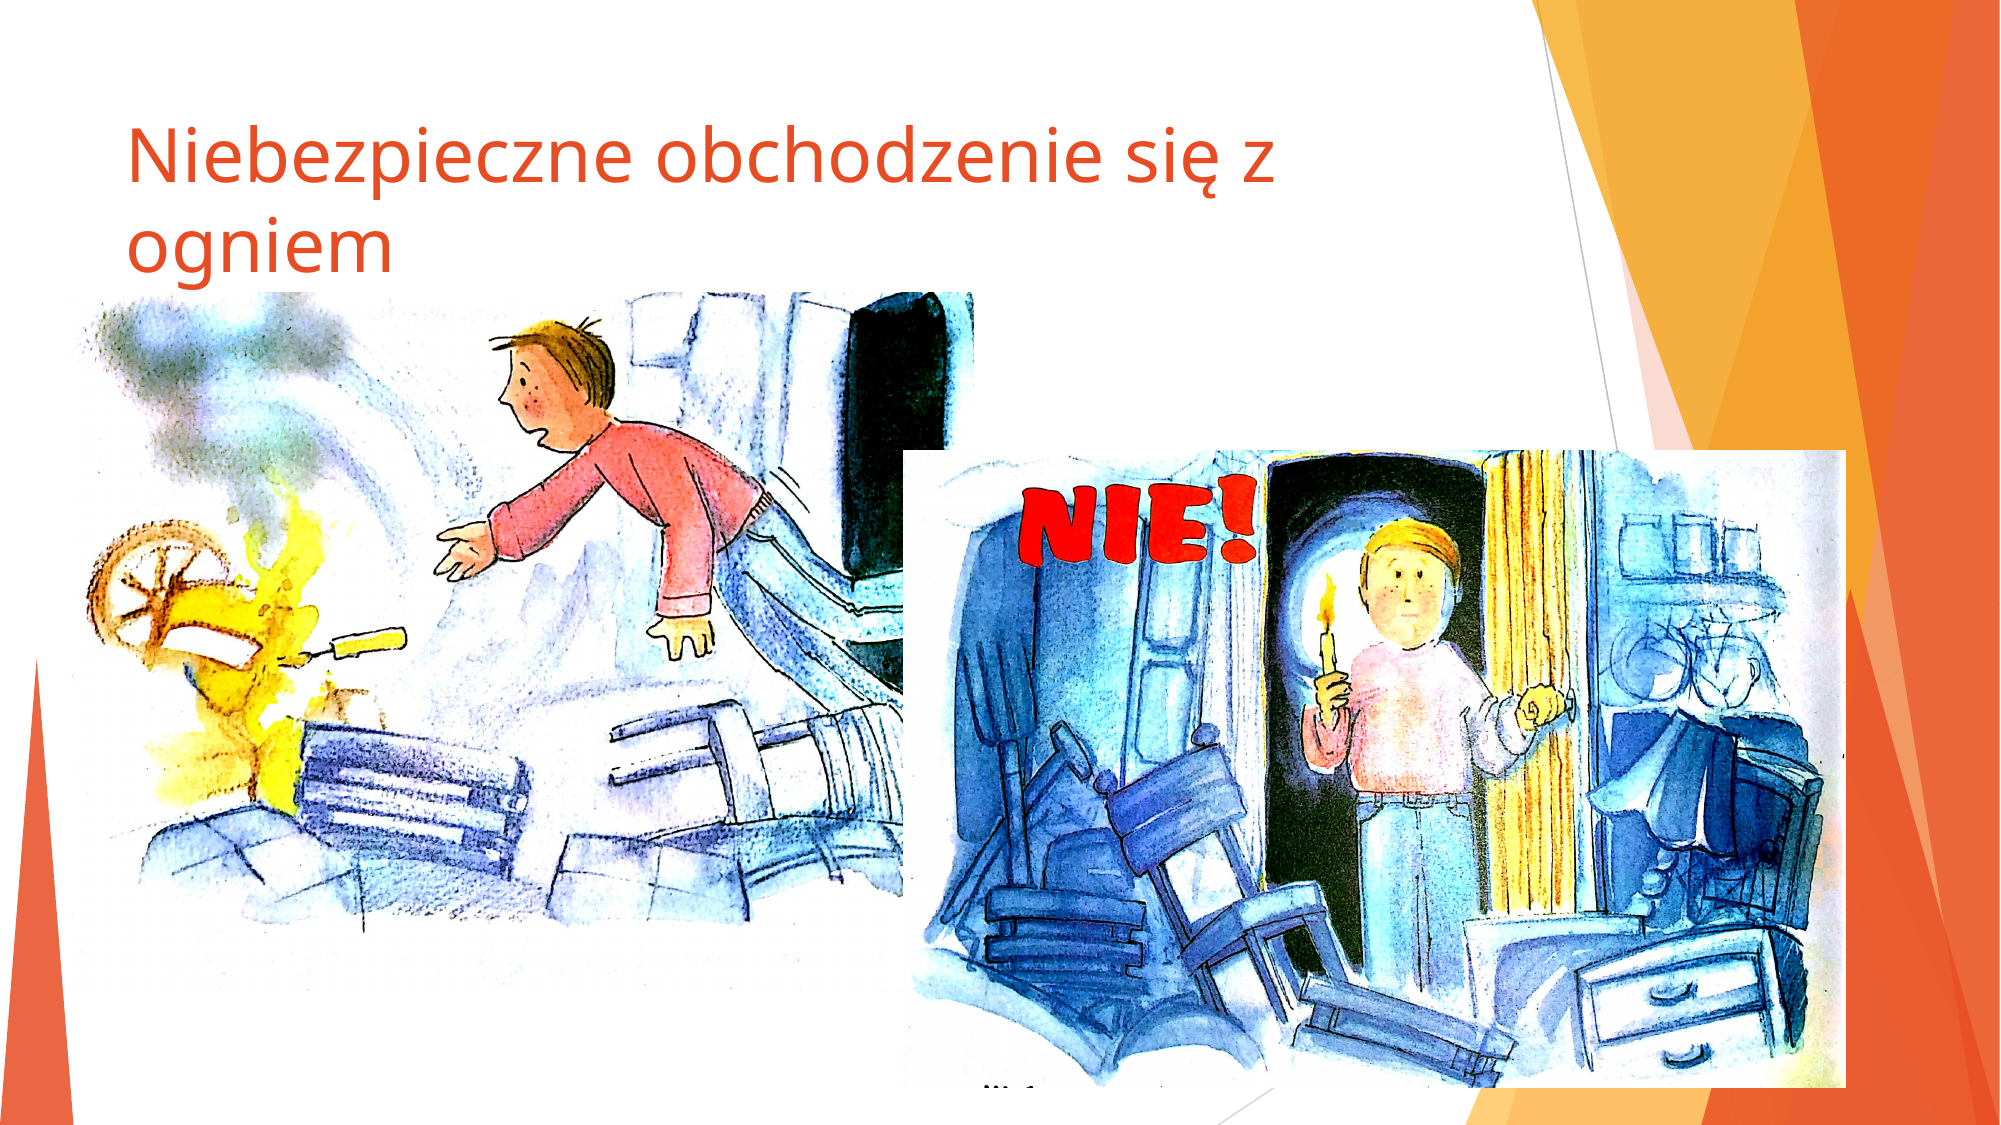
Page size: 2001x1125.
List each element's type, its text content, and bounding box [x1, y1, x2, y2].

picture [71, 292, 1846, 1088]
title Niebezpieczne obchodzenie się z ogniem [111, 99, 1522, 317]
